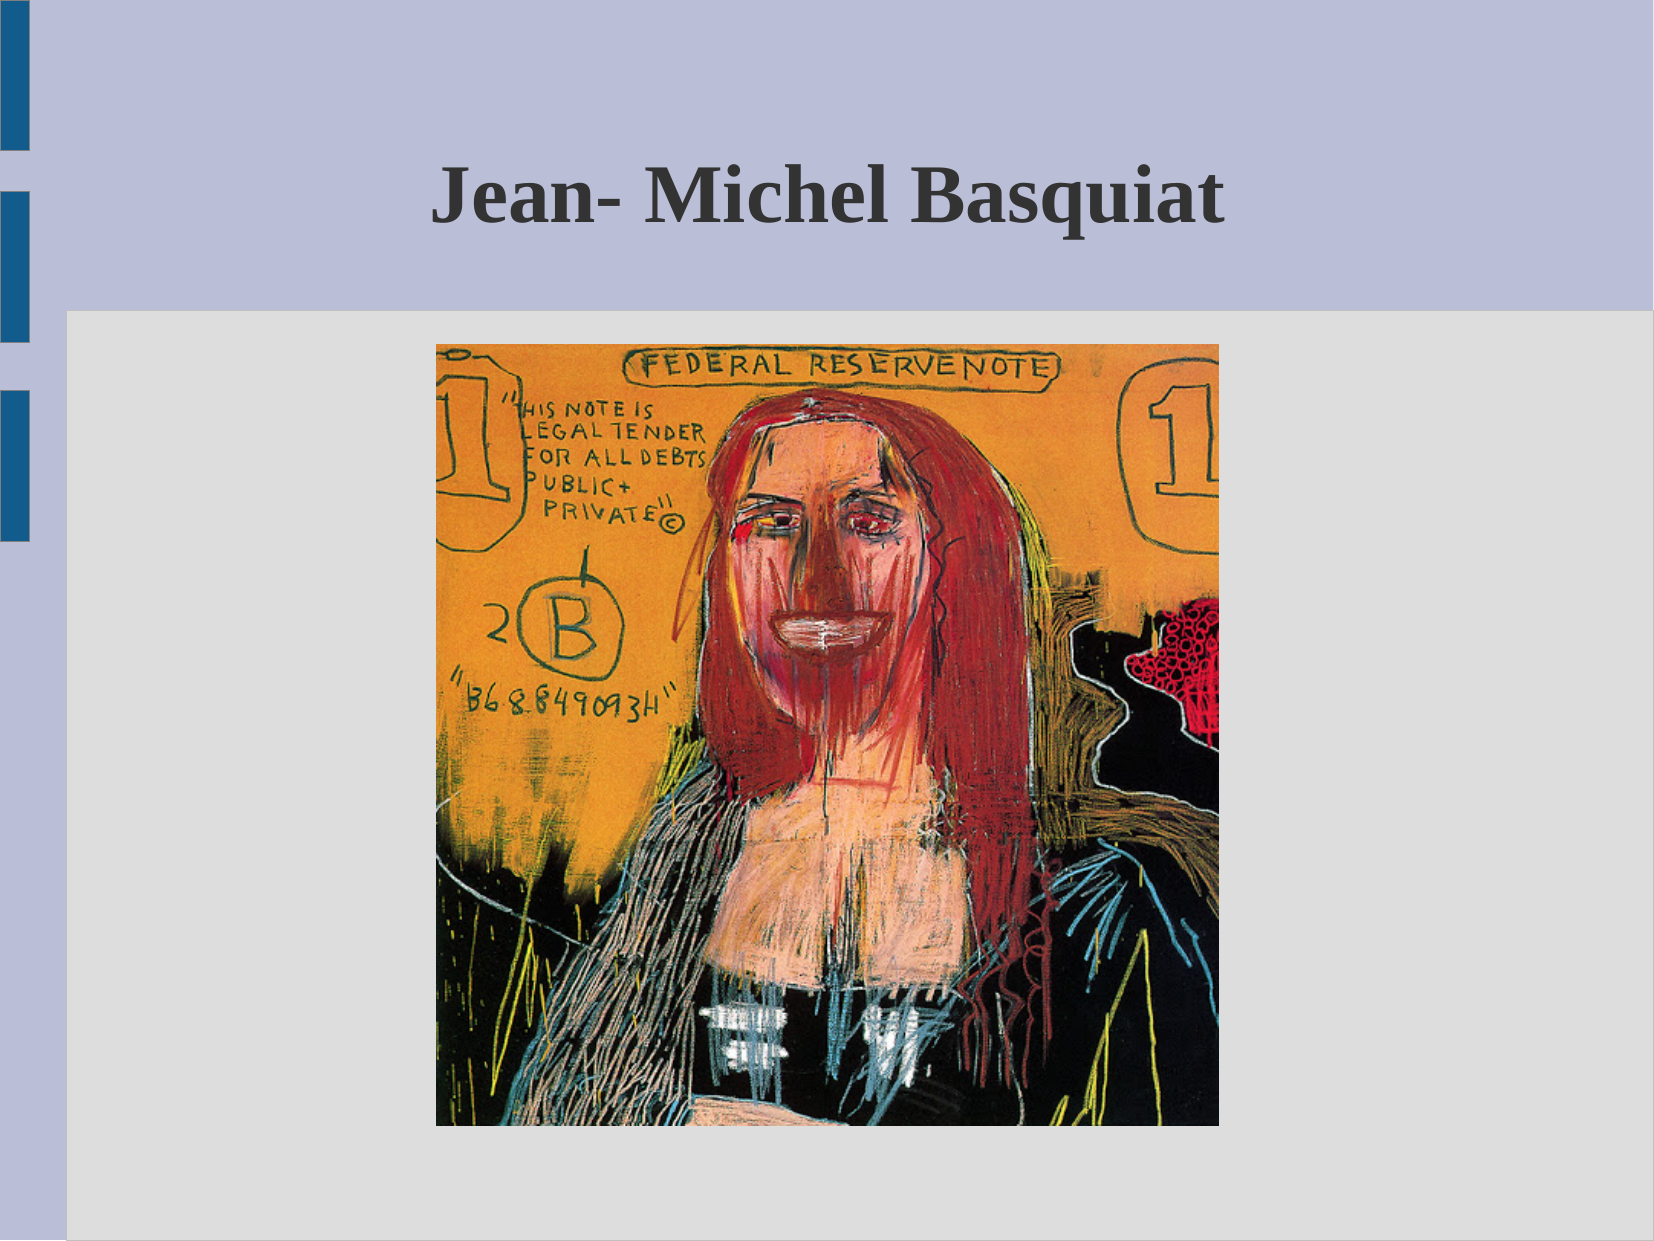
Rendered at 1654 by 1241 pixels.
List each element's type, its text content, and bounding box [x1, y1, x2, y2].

title Jean- Michel Basquiat [121, 91, 1534, 299]
picture [436, 344, 1219, 1126]
